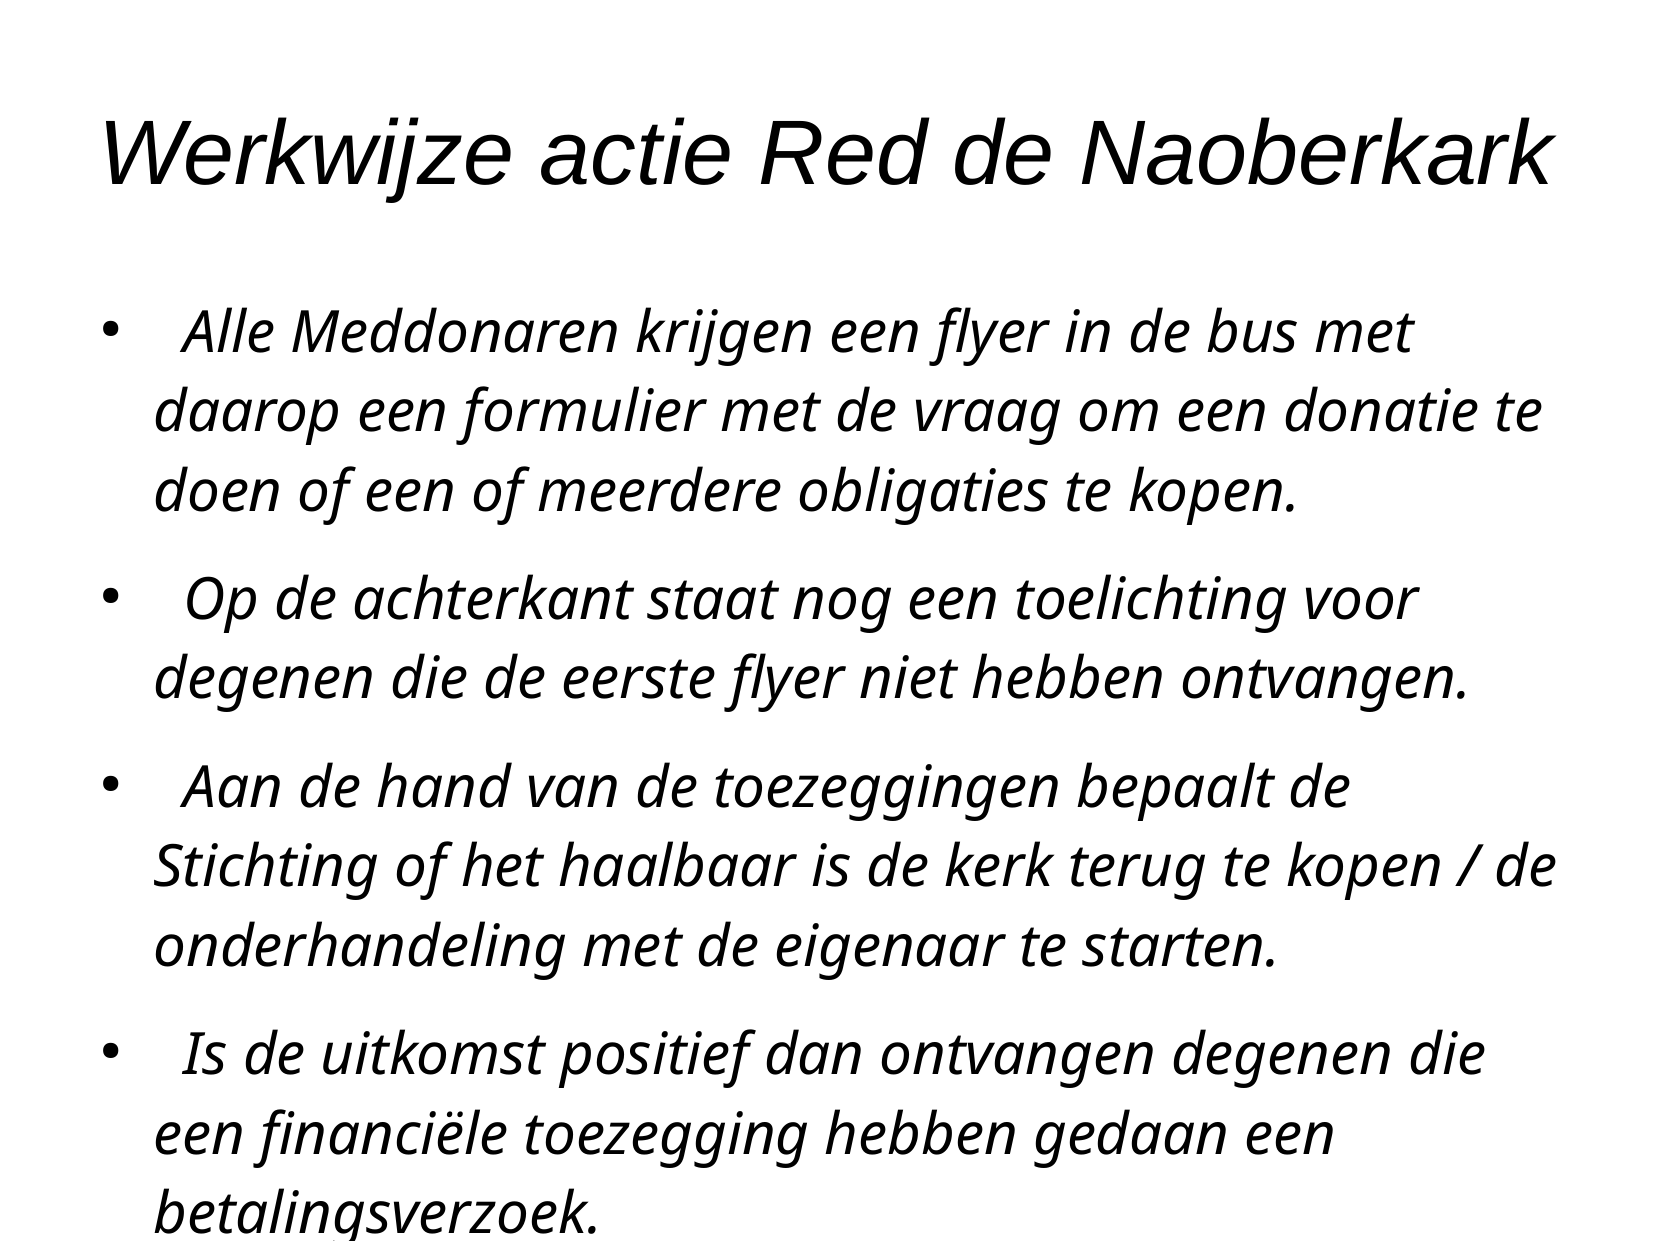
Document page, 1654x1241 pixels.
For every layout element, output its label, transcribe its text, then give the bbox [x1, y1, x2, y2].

list Alle Meddonaren krijgen een flyer in de bus met daarop een formulier met de vraag om een donatie te doen of een of meerdere obligaties te kopen. Op de achterkant staat nog een toelichting voor degenen die de eerste flyer niet hebben ontvangen. Aan de hand van de toezeggingen bepaalt de Stichting of het haalbaar is de kerk terug te kopen / de onderhandeling met de eigenaar te starten. Is de uitkomst positief dan ontvangen degenen die een financiële toezegging hebben gedaan een betalingsverzoek. [82, 290, 1571, 1193]
title Werkwijze actie Red de Naoberkark [82, 49, 1571, 257]
